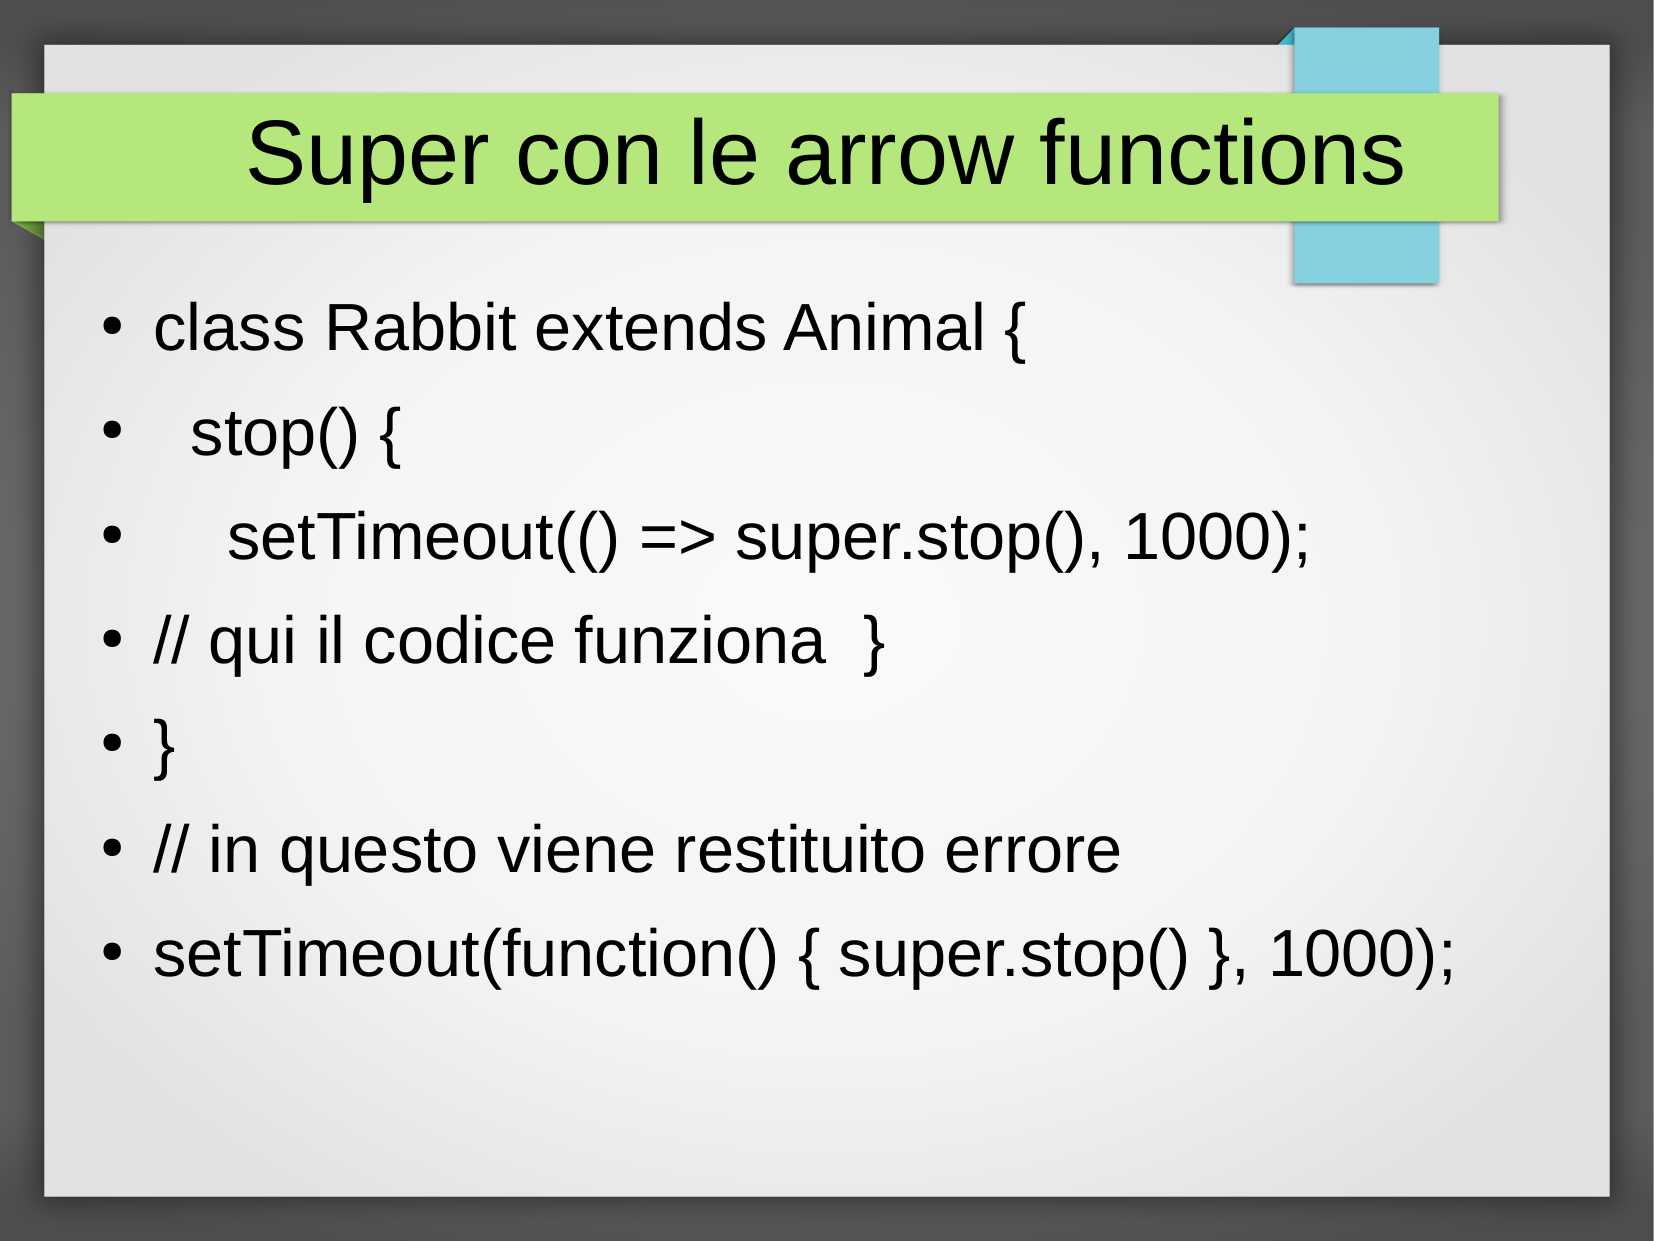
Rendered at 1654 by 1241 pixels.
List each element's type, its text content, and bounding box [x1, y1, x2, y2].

title Super con le arrow functions [82, 49, 1571, 257]
list class Rabbit extends Animal { stop() { setTimeout(() => super.stop(), 1000); // qui il codice funziona } } // in questo viene restituito errore setTimeout(function() { super.stop() }, 1000); [82, 290, 1571, 1010]
picture [0, 0, 1654, 1241]
